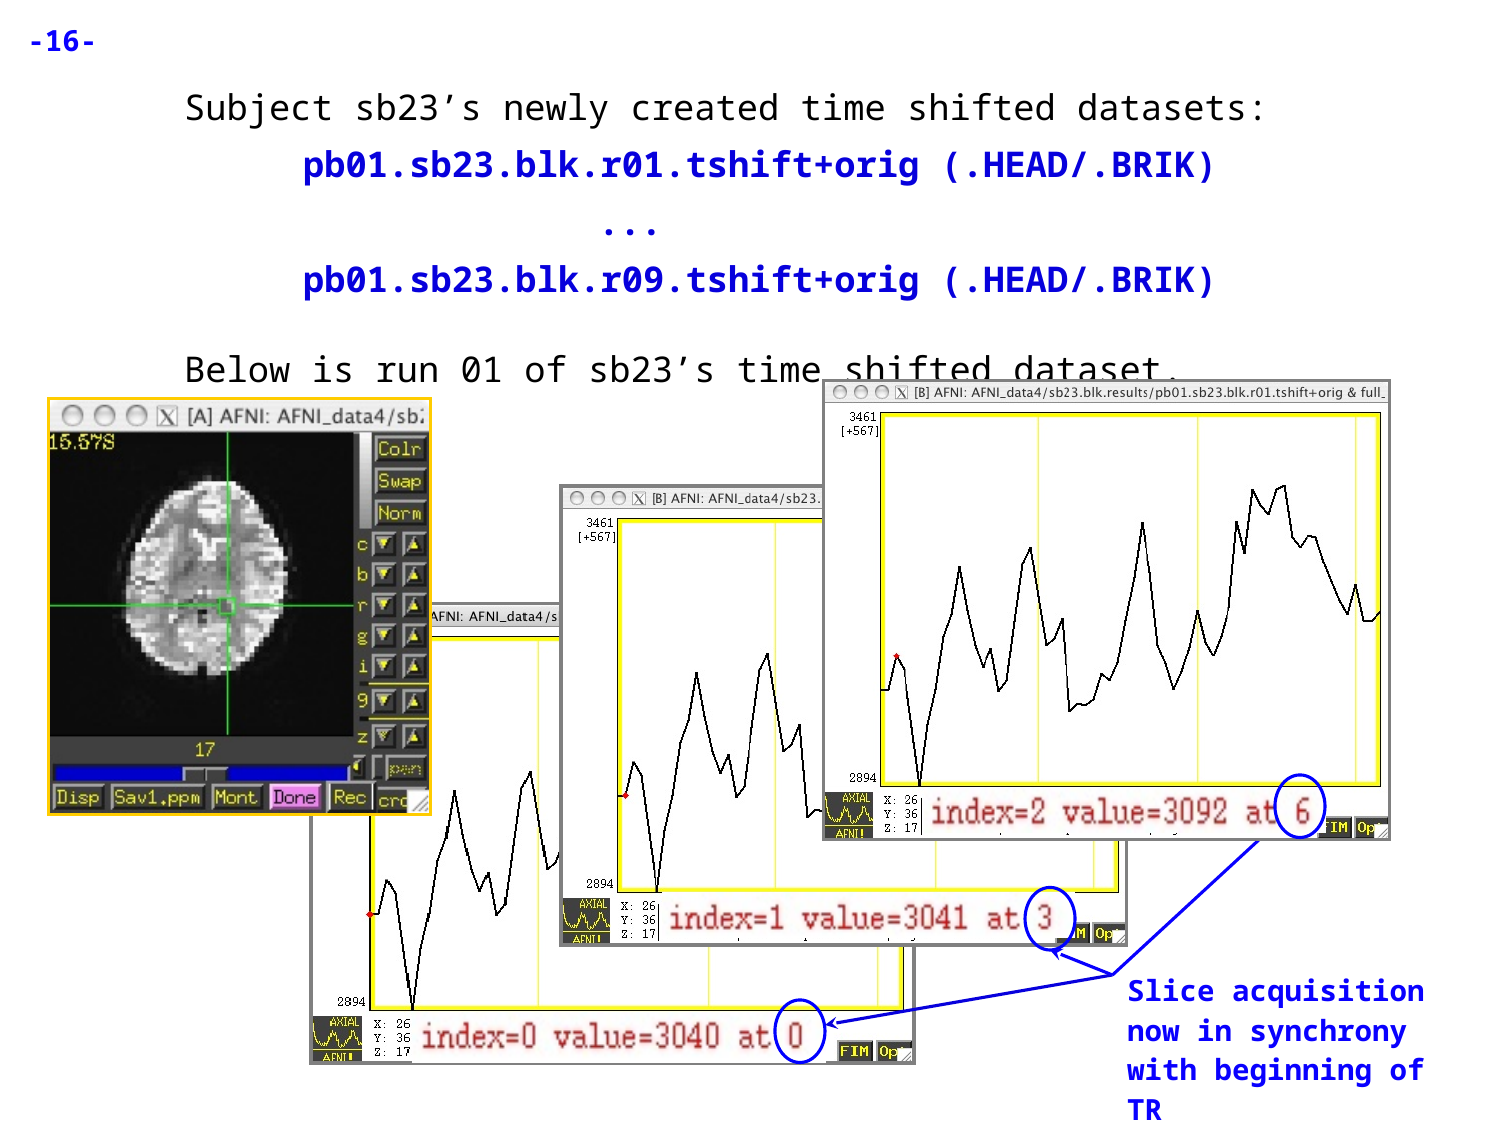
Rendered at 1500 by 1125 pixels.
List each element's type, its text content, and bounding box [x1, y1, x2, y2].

picture [562, 487, 1126, 944]
picture [777, 1002, 823, 1060]
picture [50, 399, 430, 813]
list Subject sb23’s newly created time shifted datasets: pb01.sb23.blk.r01.tshift+orig (.HEAD/.BRIK) ... pb01.sb23.blk.r09.tshift+orig (.HEAD/.BRIK) Below is run 01 of sb23’s time shifted dataset. [112, 74, 1425, 400]
picture [1277, 777, 1323, 835]
text_box Slice acquisition now in synchrony with beginning of TR [1112, 962, 1450, 1125]
picture [1027, 890, 1073, 944]
picture [825, 381, 1388, 838]
picture [312, 605, 913, 1063]
